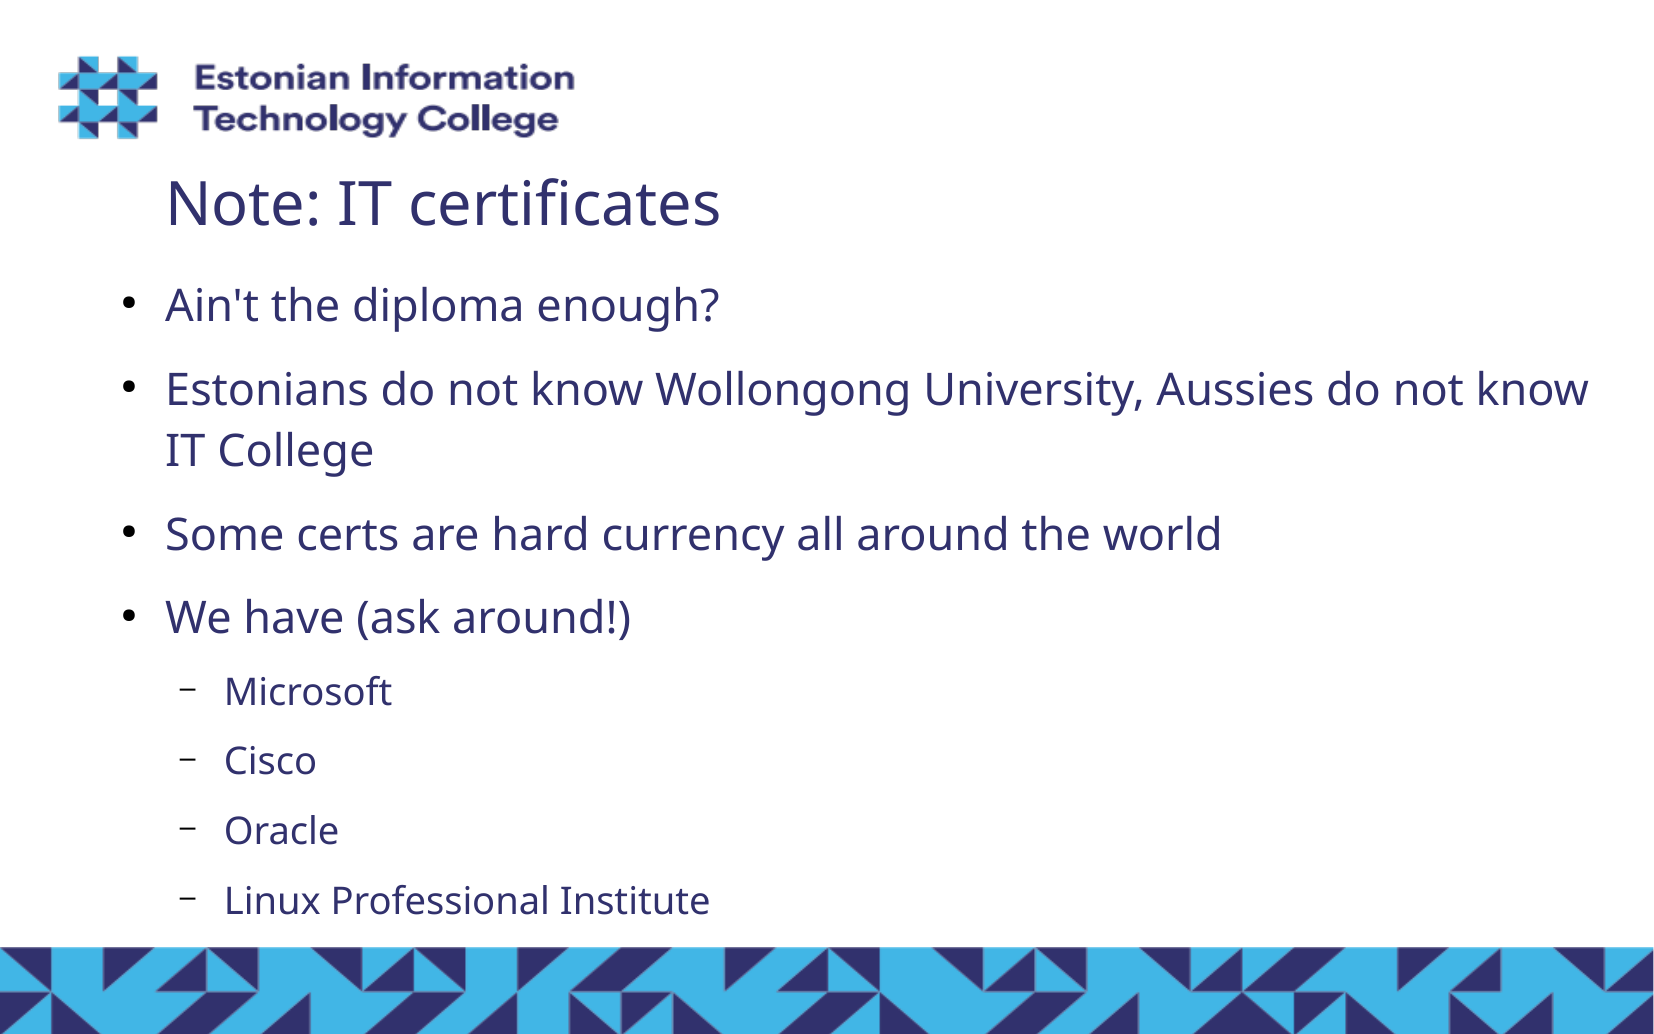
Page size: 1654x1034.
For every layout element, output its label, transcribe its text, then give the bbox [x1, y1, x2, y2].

title Note: IT certificates [165, 147, 1217, 256]
list Ain't the diploma enough? Estonians do not know Wollongong University, Aussies do not know IT College Some certs are hard currency all around the world We have (ask around!) Microsoft Cisco Oracle Linux Professional Institute [106, 273, 1607, 934]
